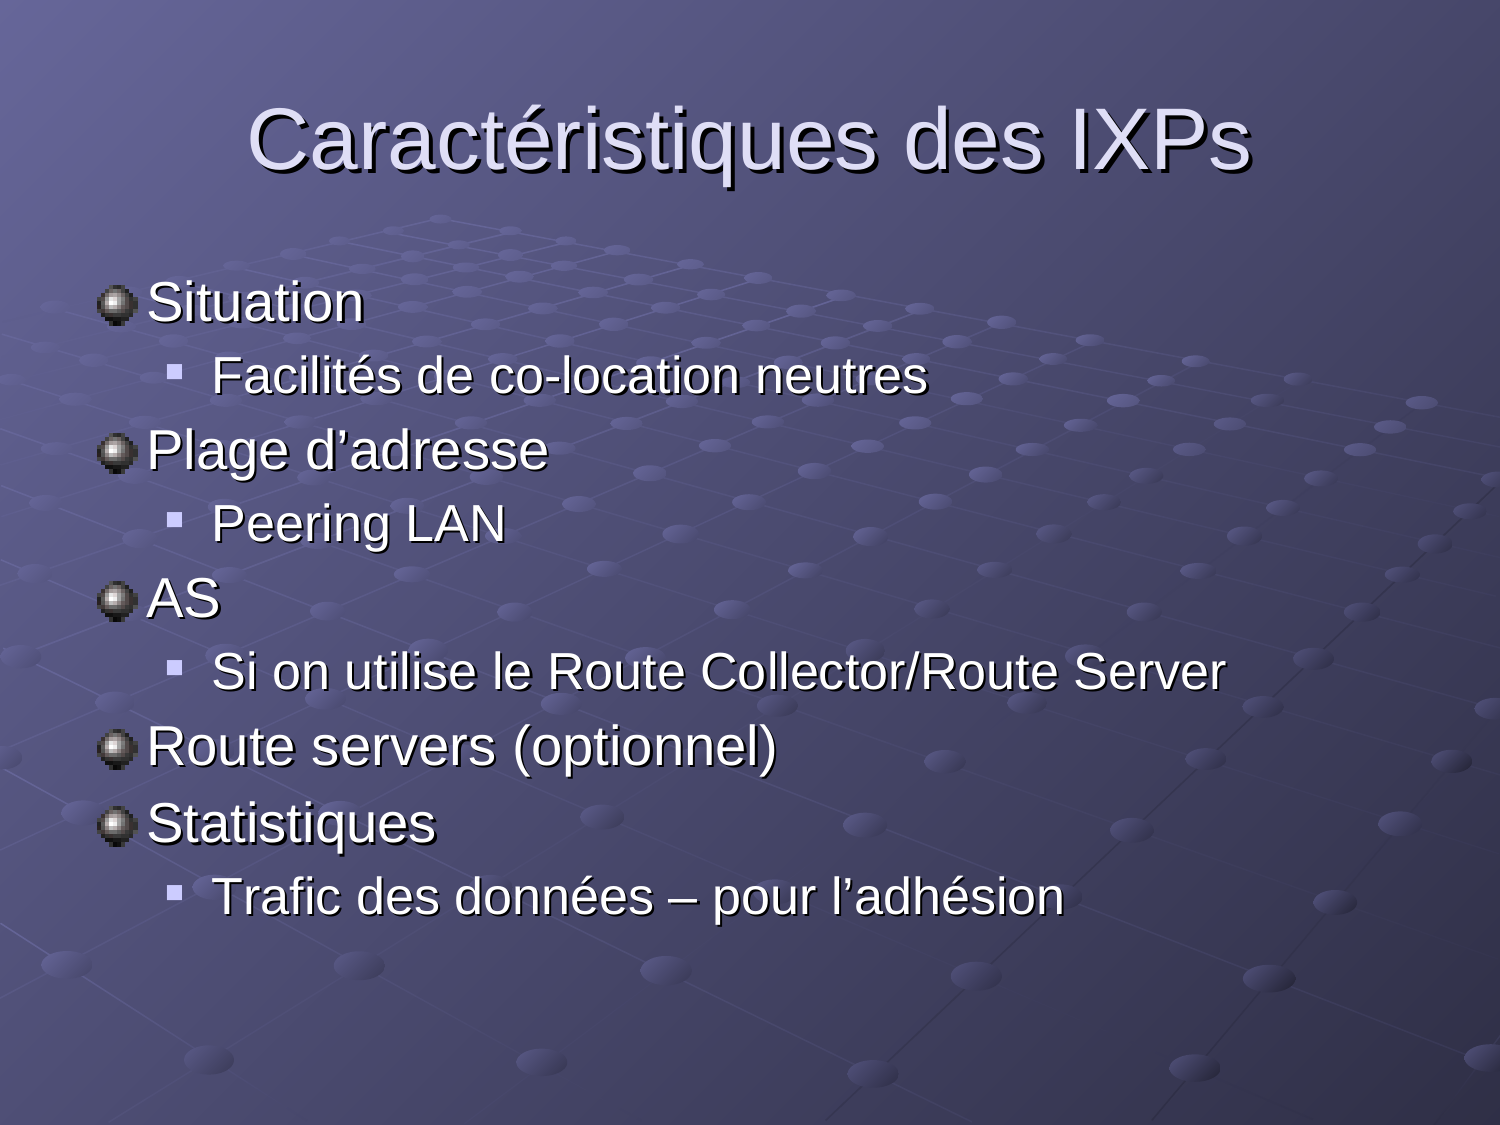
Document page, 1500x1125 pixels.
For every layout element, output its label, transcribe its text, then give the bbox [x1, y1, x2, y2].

list Situation Facilités de co-location neutres Plage d’adresse Peering LAN AS Si on utilise le Route Collector/Route Server Route servers (optionnel) Statistiques Trafic des données – pour l’adhésion [75, 262, 1426, 1007]
title Caractéristiques des IXPs [75, 45, 1426, 233]
